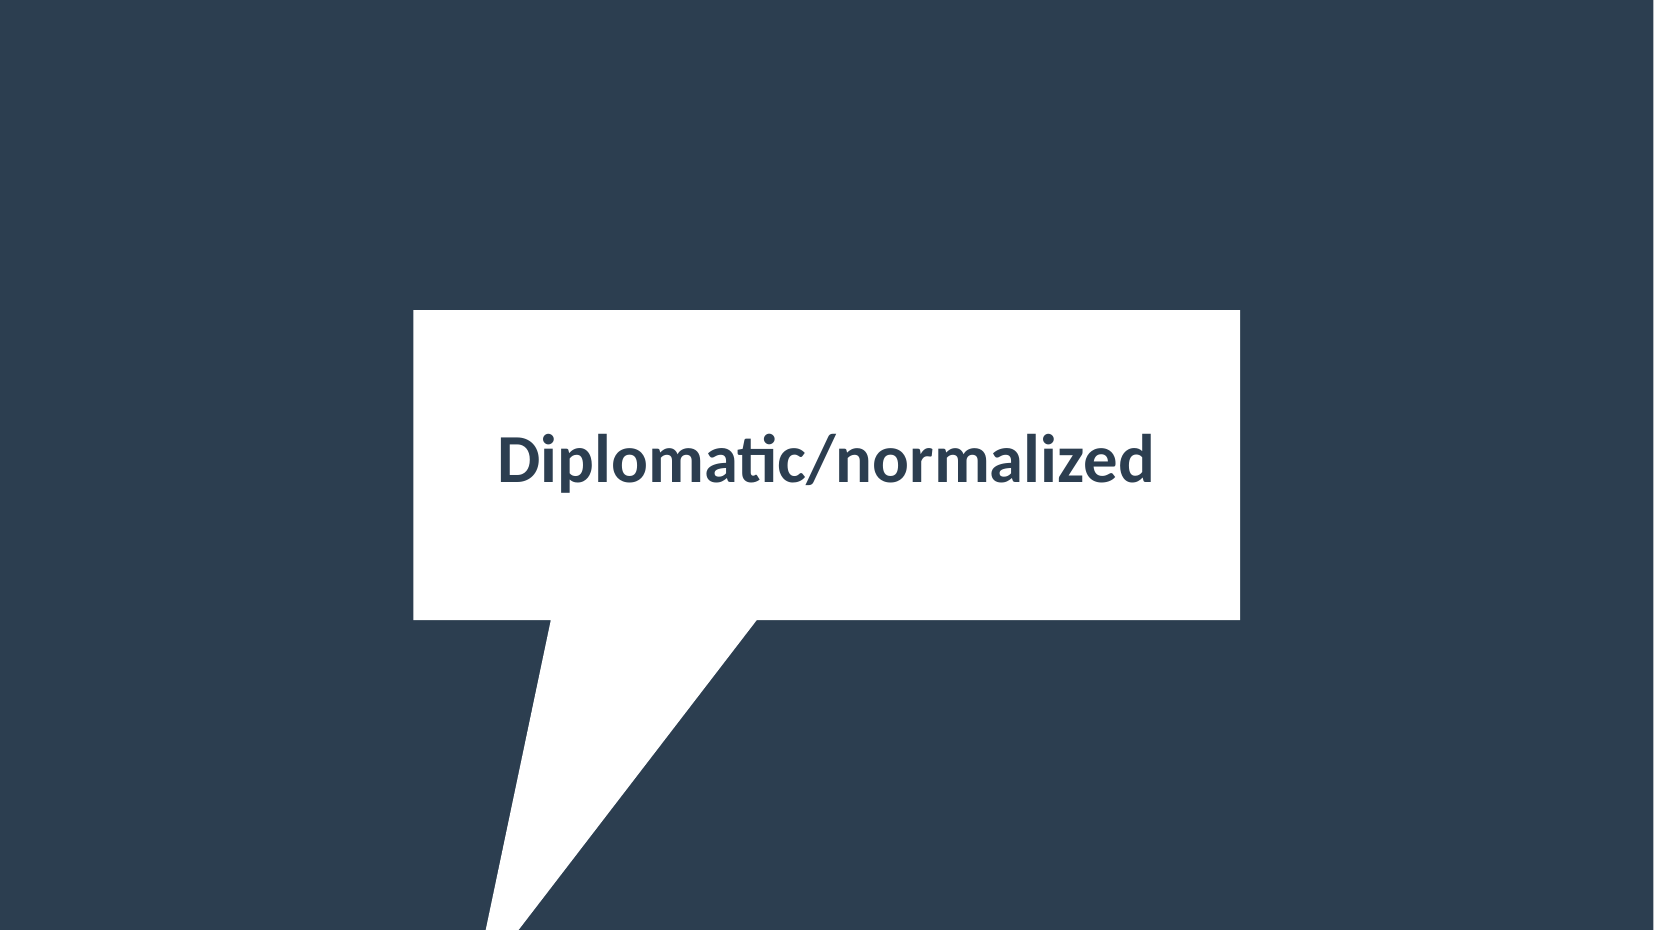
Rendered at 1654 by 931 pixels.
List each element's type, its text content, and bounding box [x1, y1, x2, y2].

title Diplomatic/normalized [442, 393, 1211, 537]
